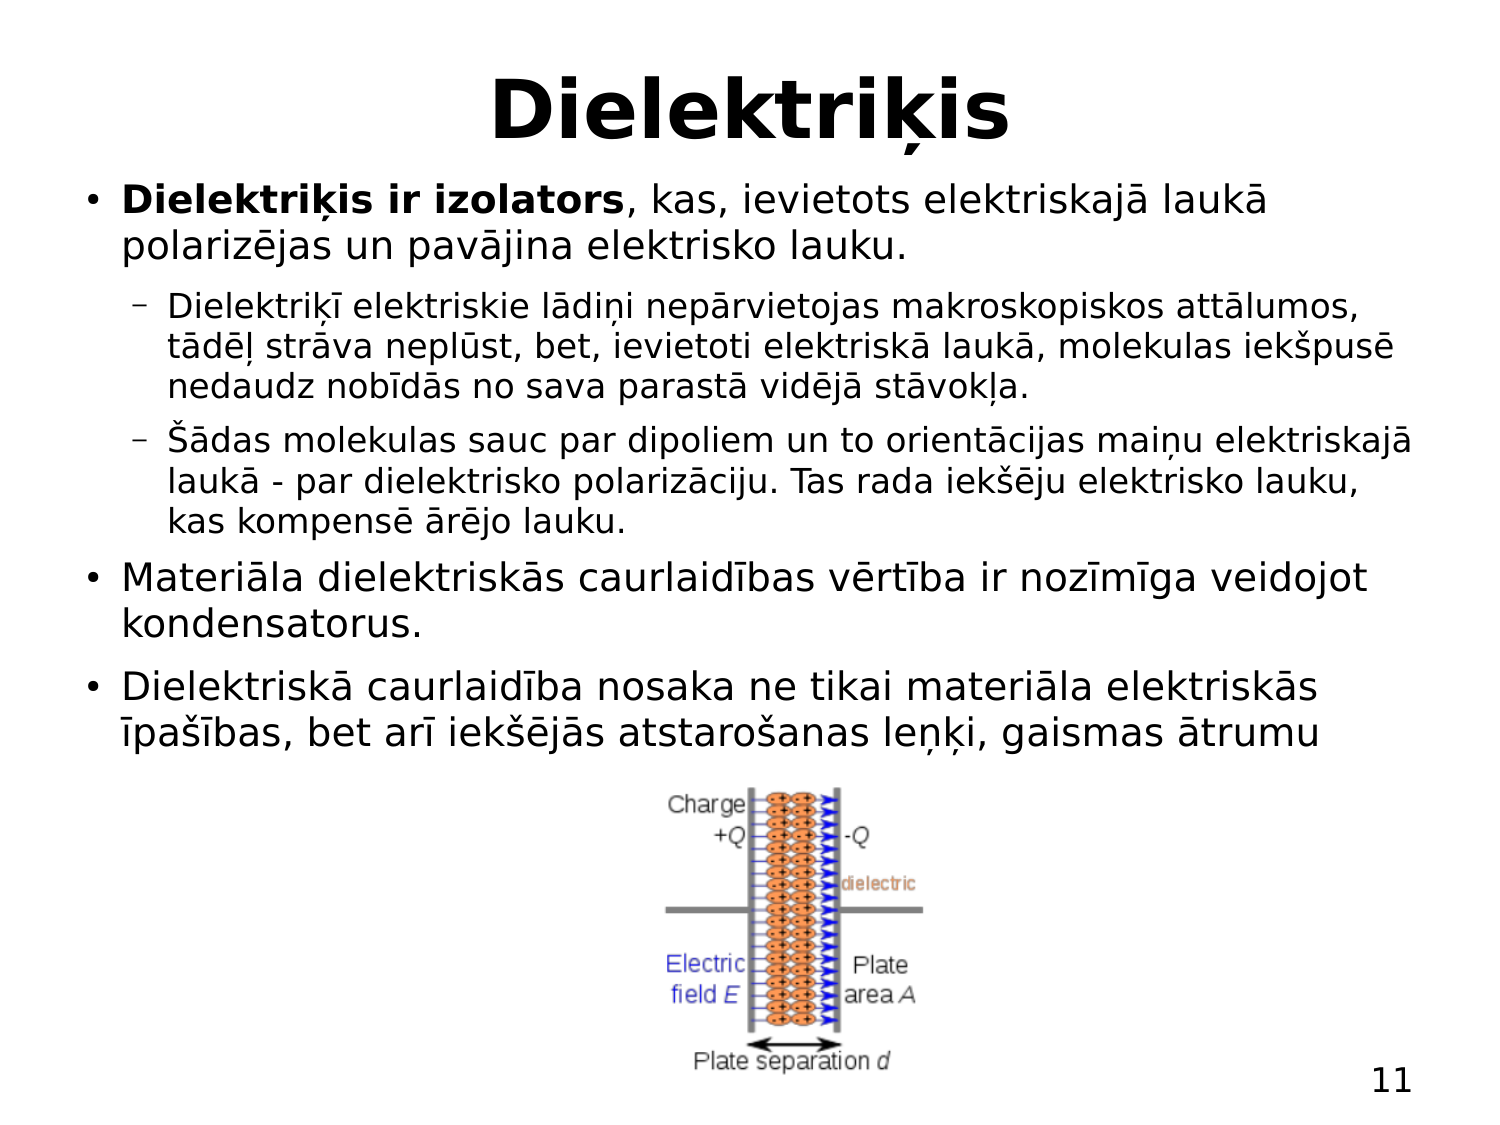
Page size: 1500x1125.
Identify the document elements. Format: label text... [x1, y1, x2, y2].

title Dielektriķis [75, 44, 1425, 177]
list Dielektriķis ir izolators, kas, ievietots elektriskajā laukā polarizējas un pavājina elektrisko lauku. Dielektriķī elektriskie lādiņi nepārvietojas makroskopiskos attālumos, tādēļ strāva neplūst, bet, ievietoti elektriskā laukā, molekulas iekšpusē nedaudz nobīdās no sava parastā vidējā stāvokļa. Šādas molekulas sauc par dipoliem un to orientācijas maiņu elektriskajā laukā - par dielektrisko polarizāciju. Tas rada iekšēju elektrisko lauku, kas kompensē ārējo lauku. Materiāla dielektriskās caurlaidības vērtība ir nozīmīga veidojot kondensatorus. Dielektriskā caurlaidība nosaka ne tikai materiāla elektriskās īpašības, bet arī iekšējās atstarošanas leņķi, gaismas ātrumu [75, 177, 1425, 768]
picture [649, 781, 939, 1093]
